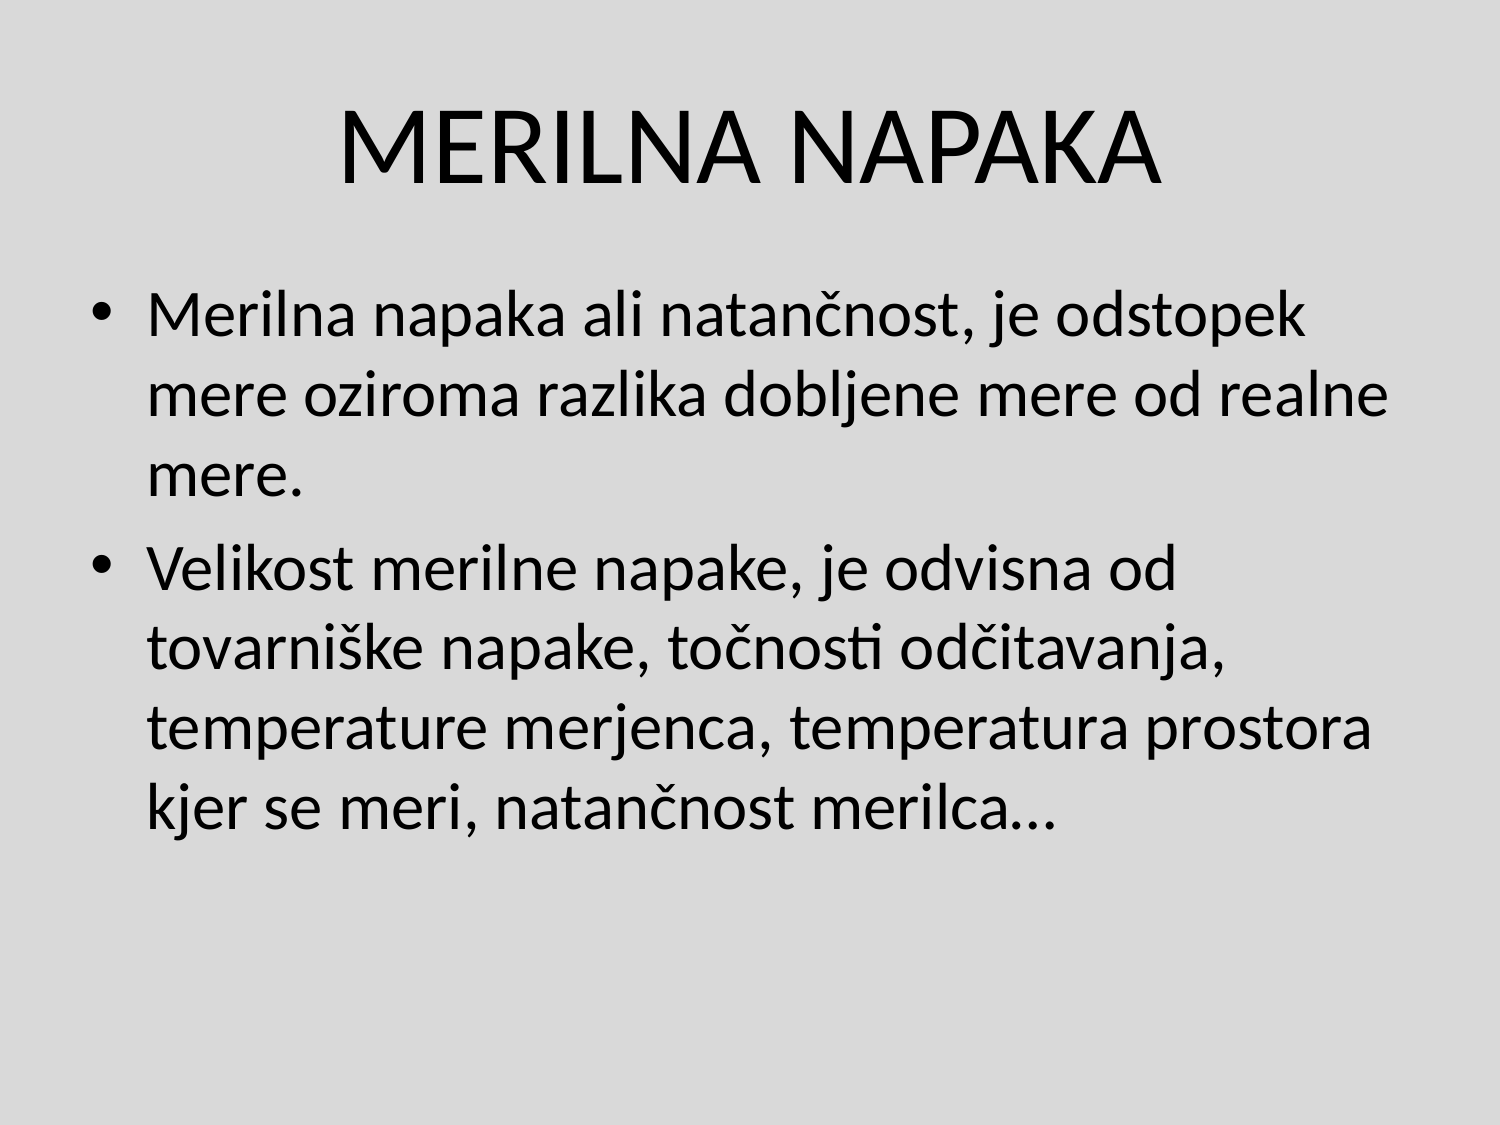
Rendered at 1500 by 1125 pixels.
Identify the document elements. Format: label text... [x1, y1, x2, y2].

list Merilna napaka ali natančnost, je odstopek mere oziroma razlika dobljene mere od realne mere. Velikost merilne napake, je odvisna od tovarniške napake, točnosti odčitavanja, temperature merjenca, temperatura prostora kjer se meri, natančnost merilca… [75, 262, 1425, 1005]
title MERILNA NAPAKA [75, 45, 1425, 233]
